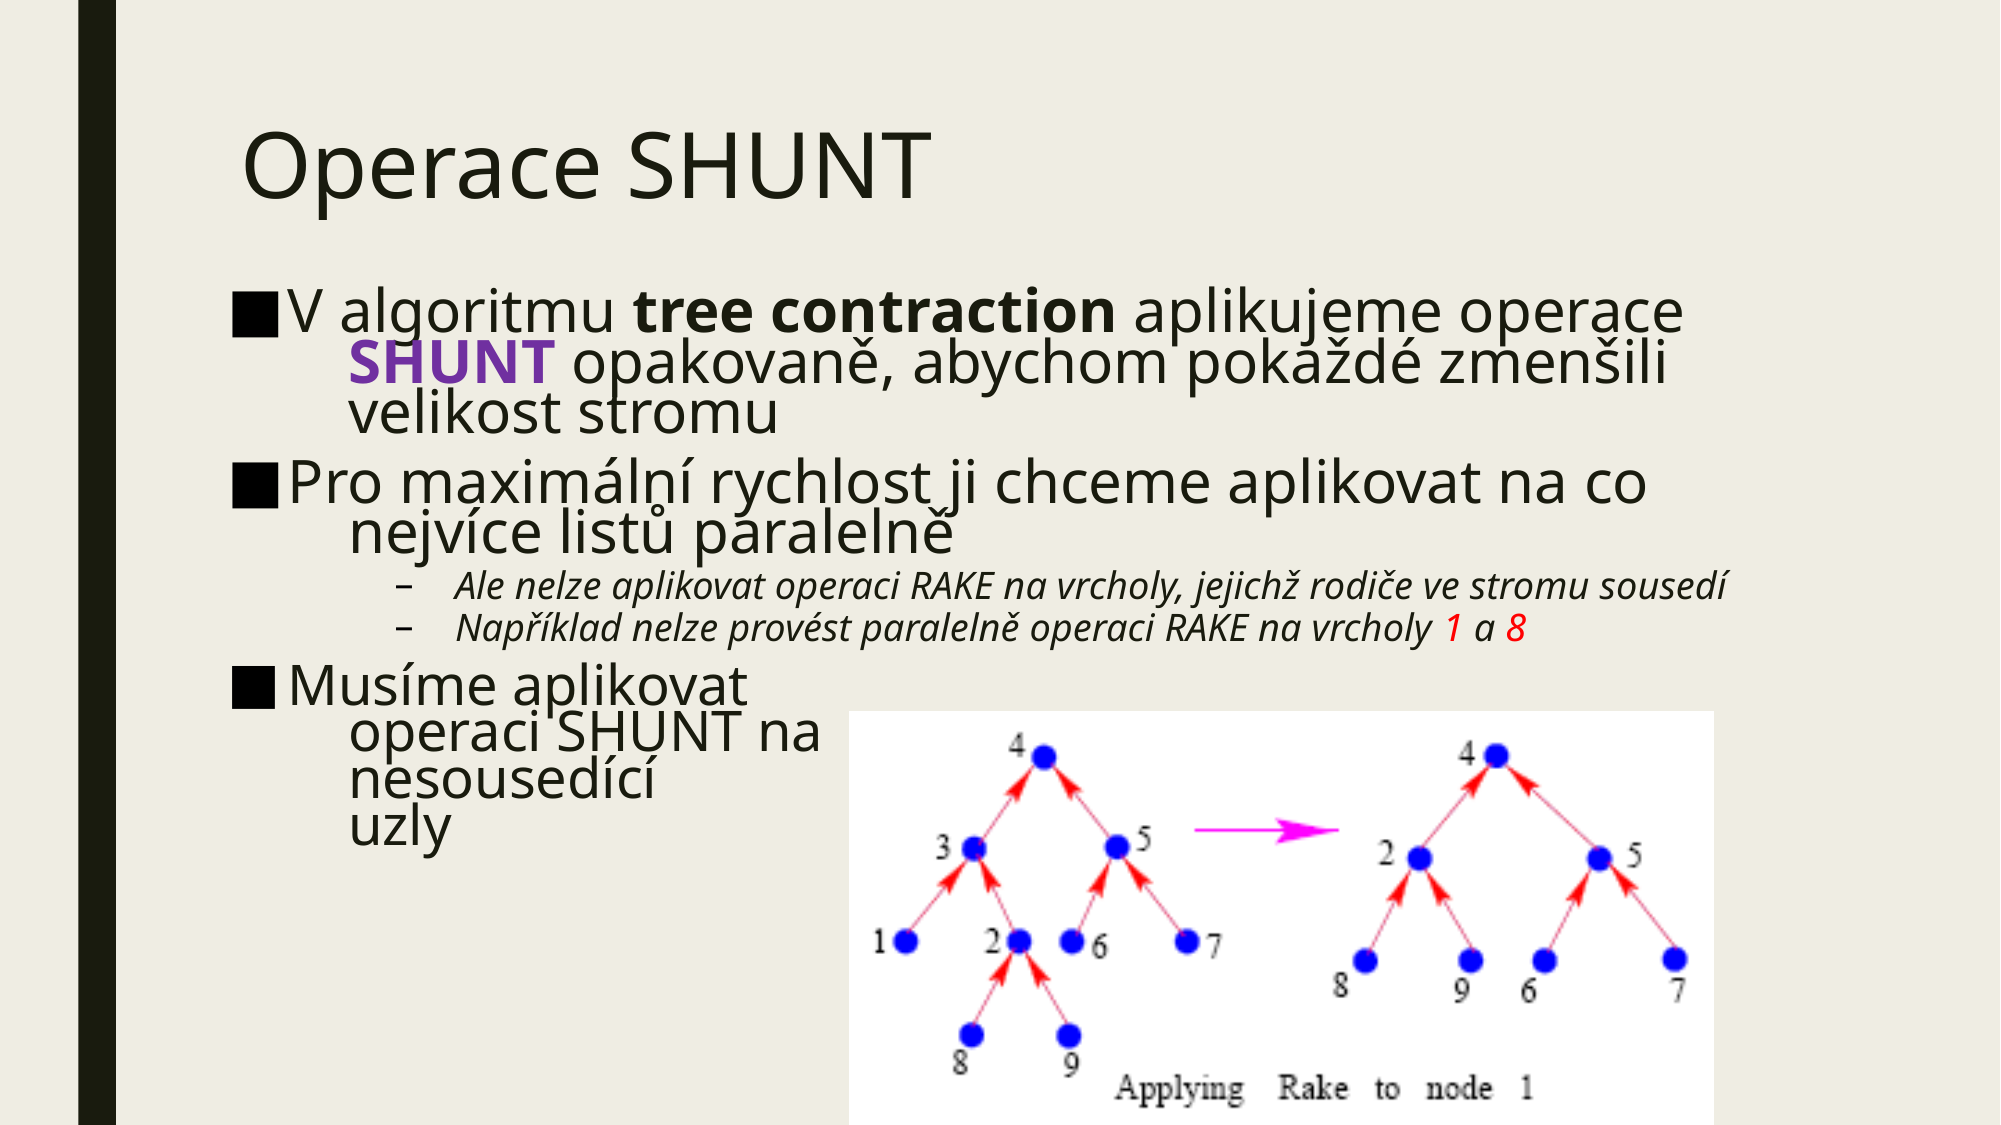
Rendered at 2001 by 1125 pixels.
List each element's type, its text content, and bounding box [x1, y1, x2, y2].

picture [849, 873, 1714, 1125]
title Operace SHUNT [225, 112, 1801, 357]
list V algoritmu tree contraction aplikujeme operace SHUNT opakovaně, abychom pokaždé zmenšili velikost stromu Pro maximální rychlost ji chceme aplikovat na co nejvíce listů paralelně Ale nelze aplikovat operaci RAKE na vrcholy, jejichž rodiče ve stromu sousedí Například nelze provést paralelně operaci RAKE na vrcholy 1 a 8 Musíme aplikovat operaci SHUNT na nesousedící uzly [212, 285, 1788, 873]
